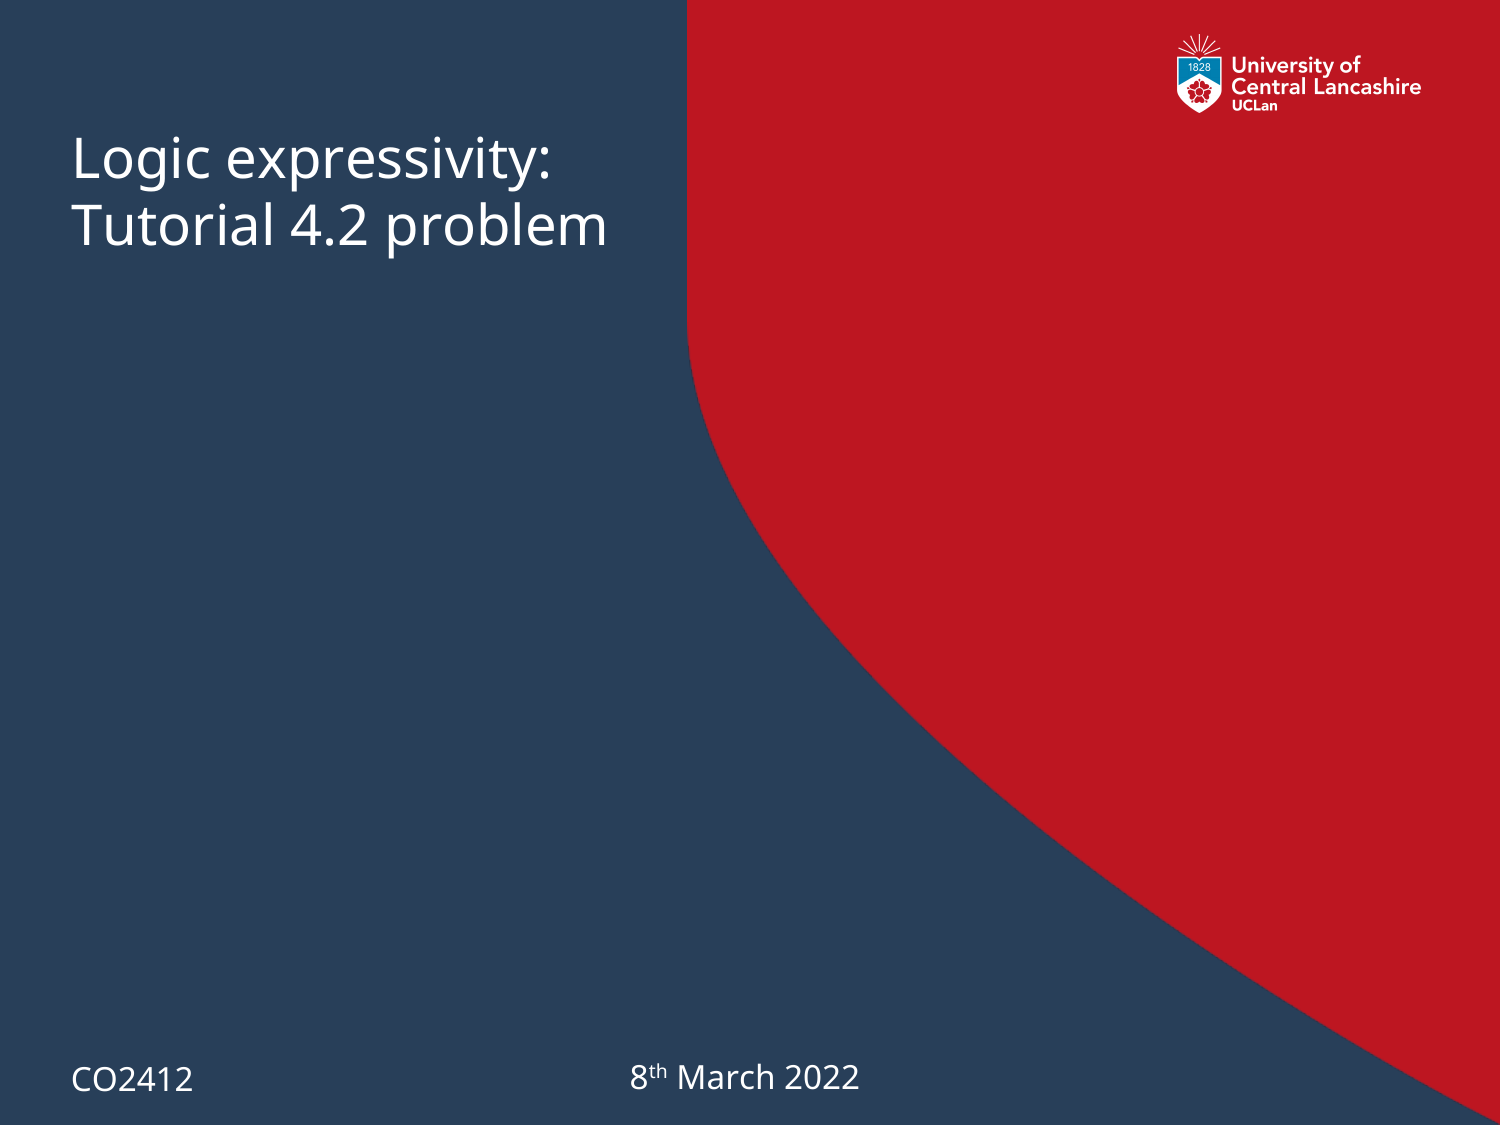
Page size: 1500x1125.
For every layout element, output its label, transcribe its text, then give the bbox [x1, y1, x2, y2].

text_box Logic expressivity: Tutorial 4.2 problem [56, 68, 1185, 310]
picture [687, 0, 1500, 1125]
